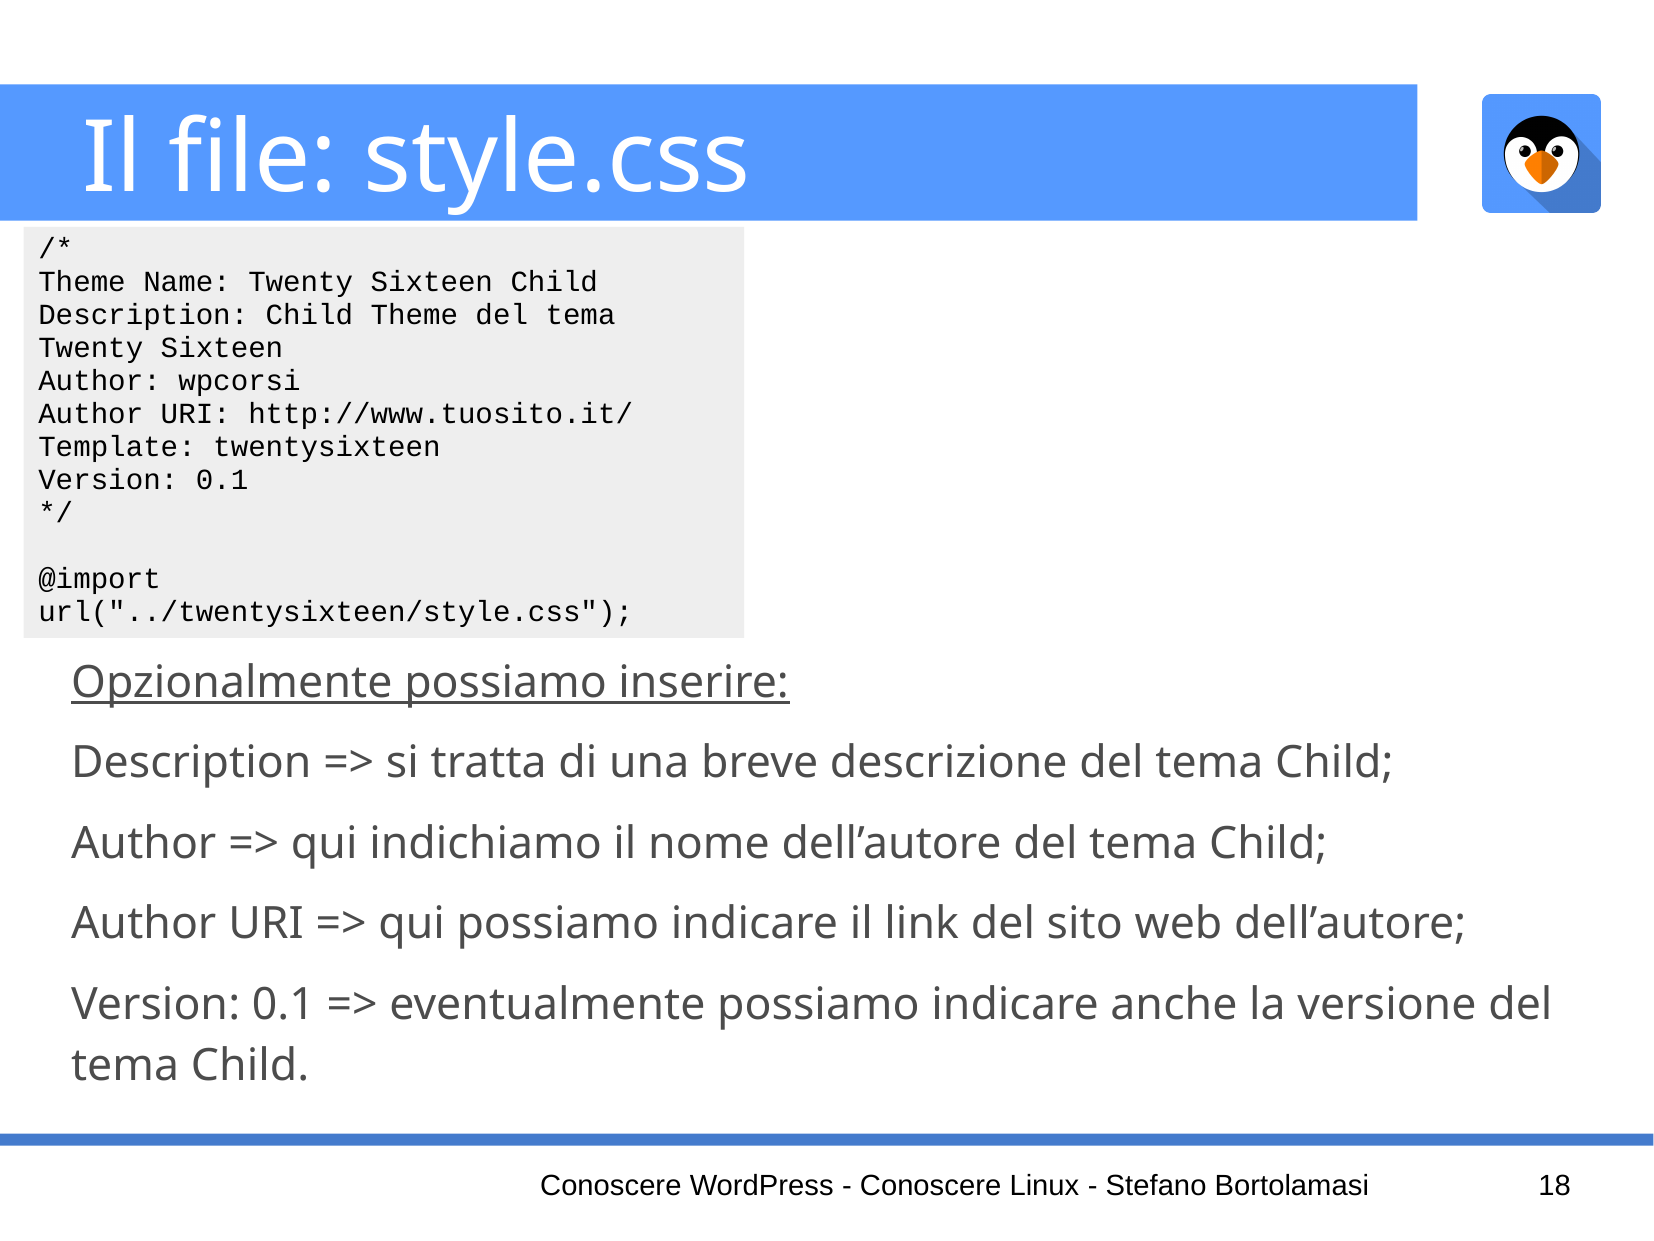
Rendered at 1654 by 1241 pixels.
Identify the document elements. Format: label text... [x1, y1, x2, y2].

title Il file: style.css [0, 91, 1418, 214]
text_box Opzionalmente possiamo inserire: Description => si tratta di una breve descrizione del tema Child; Author => qui indichiamo il nome dell’autore del tema Child; Author URI => qui possiamo indicare il link del sito web dell’autore; Version: 0.1 => eventualmente possiamo indicare anche la versione del tema Child. [23, 649, 1615, 1099]
picture [1482, 94, 1601, 213]
text_box /* Theme Name: Twenty Sixteen Child Description: Child Theme del tema Twenty Sixteen Author: wpcorsi Author URI: http://www.tuosito.it/ Template: twentysixteen Version: 0.1 */ @import url("../twentysixteen/style.css"); [23, 226, 745, 638]
